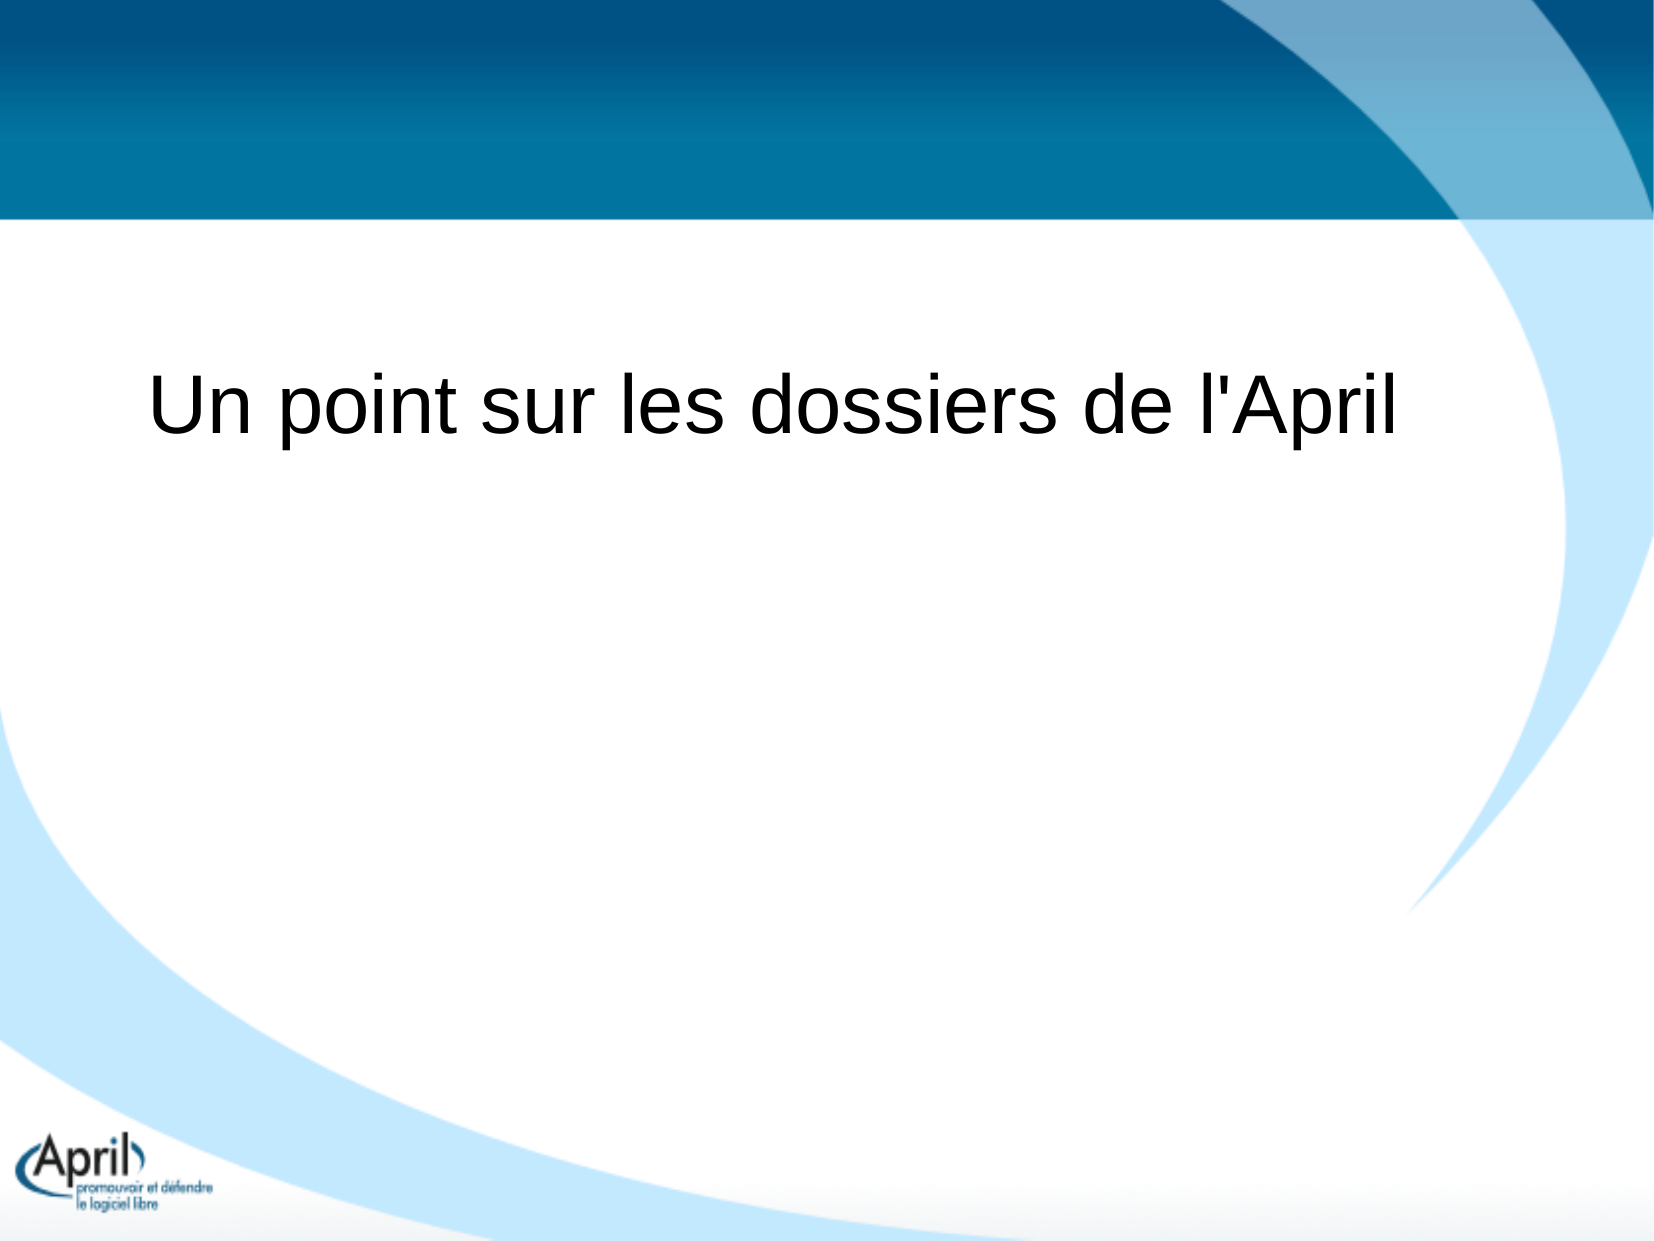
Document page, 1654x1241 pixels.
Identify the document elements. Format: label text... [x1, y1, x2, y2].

list Un point sur les dossiers de l'April [76, 274, 1565, 1093]
picture [0, 0, 1654, 1241]
